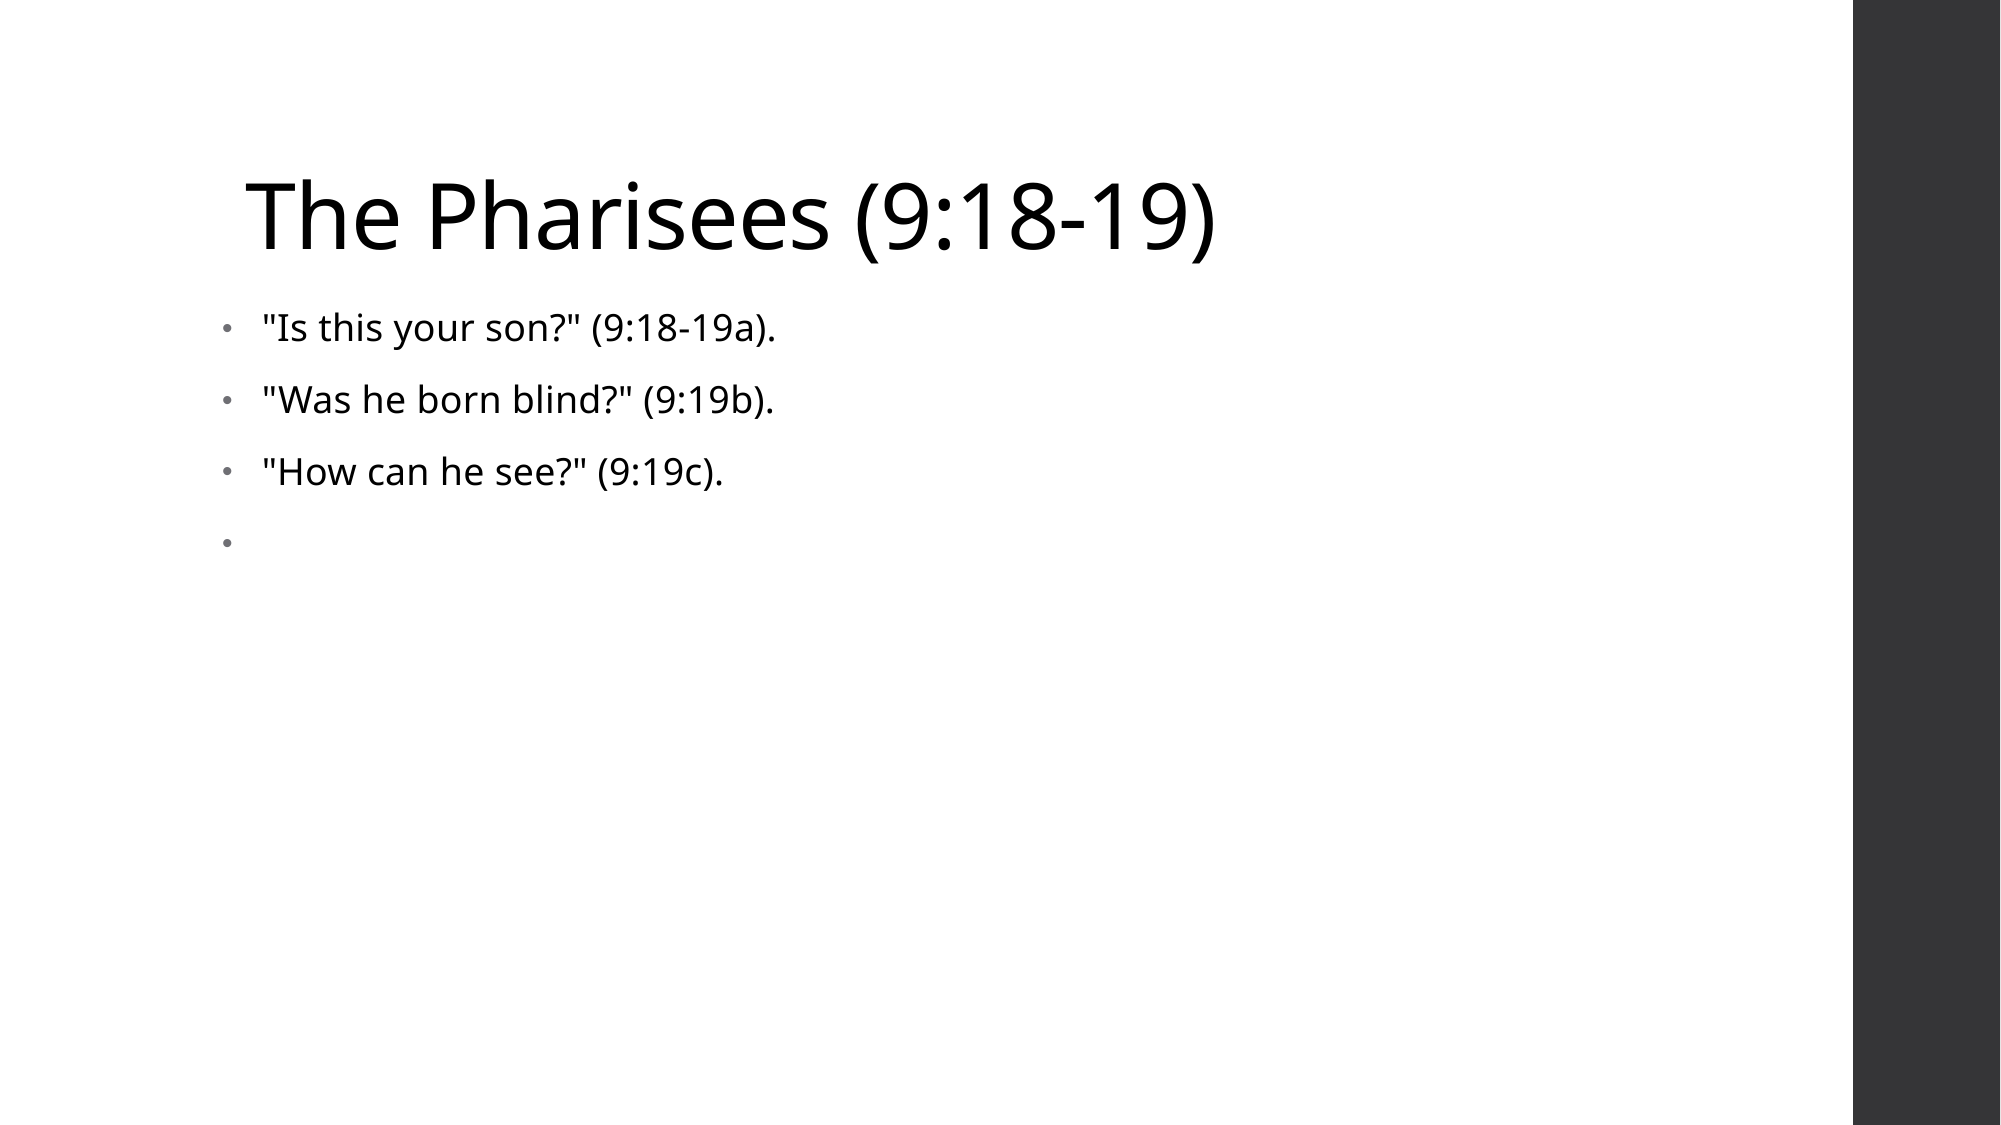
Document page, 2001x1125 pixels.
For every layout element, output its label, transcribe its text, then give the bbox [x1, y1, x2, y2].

title The Pharisees (9:18-19) [206, 60, 1797, 278]
list "Is this your son?" (9:18-19a). "Was he born blind?" (9:19b). "How can he see?" (9:19c). [206, 299, 1617, 1014]
